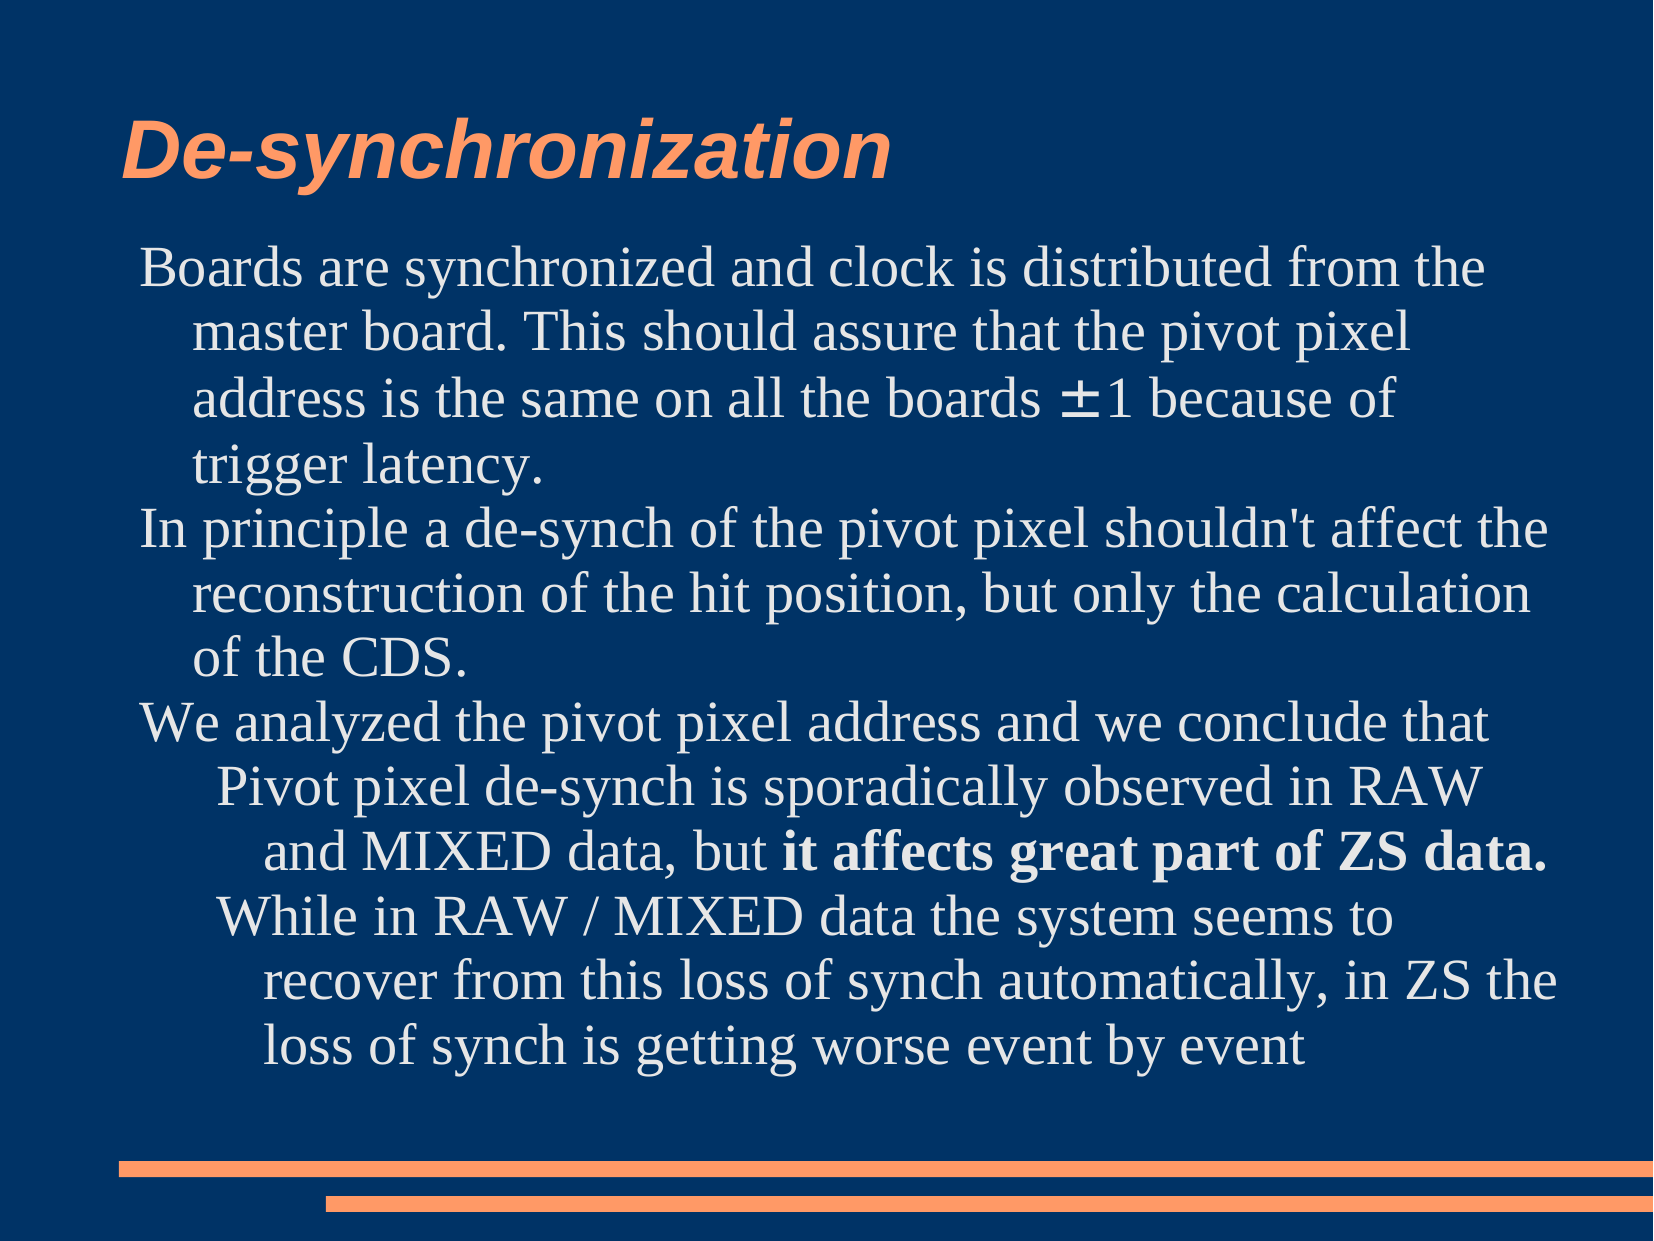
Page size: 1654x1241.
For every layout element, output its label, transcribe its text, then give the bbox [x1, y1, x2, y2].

list Boards are synchronized and clock is distributed from the master board. This should assure that the pivot pixel address is the same on all the boards ±1 because of trigger latency. In principle a de-synch of the pivot pixel shouldn't affect the reconstruction of the hit position, but only the calculation of the CDS. We analyzed the pivot pixel address and we conclude that Pivot pixel de-synch is sporadically observed in RAW and MIXED data, but it affects great part of ZS data. While in RAW / MIXED data the system seems to recover from this loss of synch automatically, in ZS the loss of synch is getting worse event by event [121, 234, 1561, 1133]
title De-synchronization [121, 46, 1534, 234]
